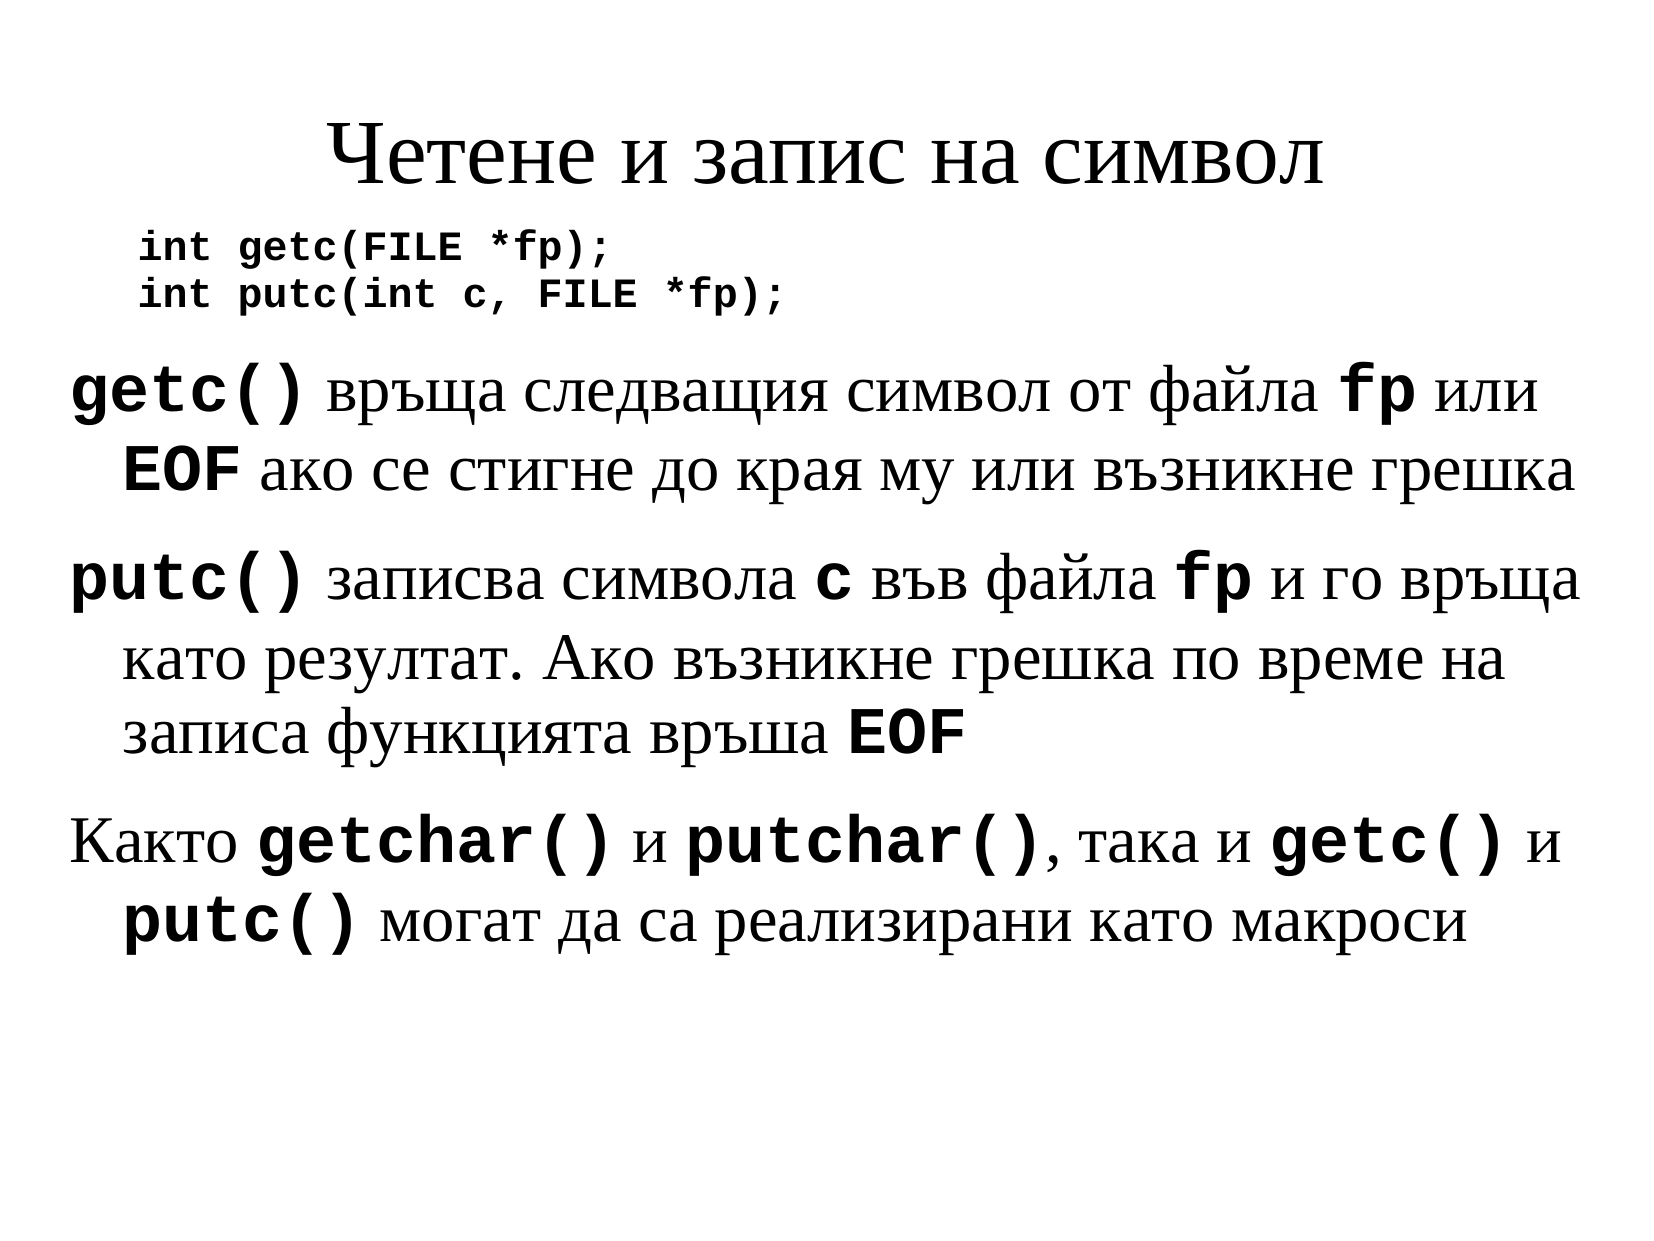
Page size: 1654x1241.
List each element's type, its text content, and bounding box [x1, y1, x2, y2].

text_box int getc(FILE *fp); int putc(int c, FILE *fp); [122, 218, 1335, 329]
list getc() връща следващия символ от файла fp или EOF ако се стигне до края му или възникне грешка putc() записва символа c във файла fp и го връща като резултат. Ако възникне грешка по време на записа функцията връша EOF Както getchar() и putchar(), така и getc() и putc() могат да са реализирани като макроси [52, 351, 1647, 1147]
title Четене и запис на символ [82, 49, 1571, 257]
